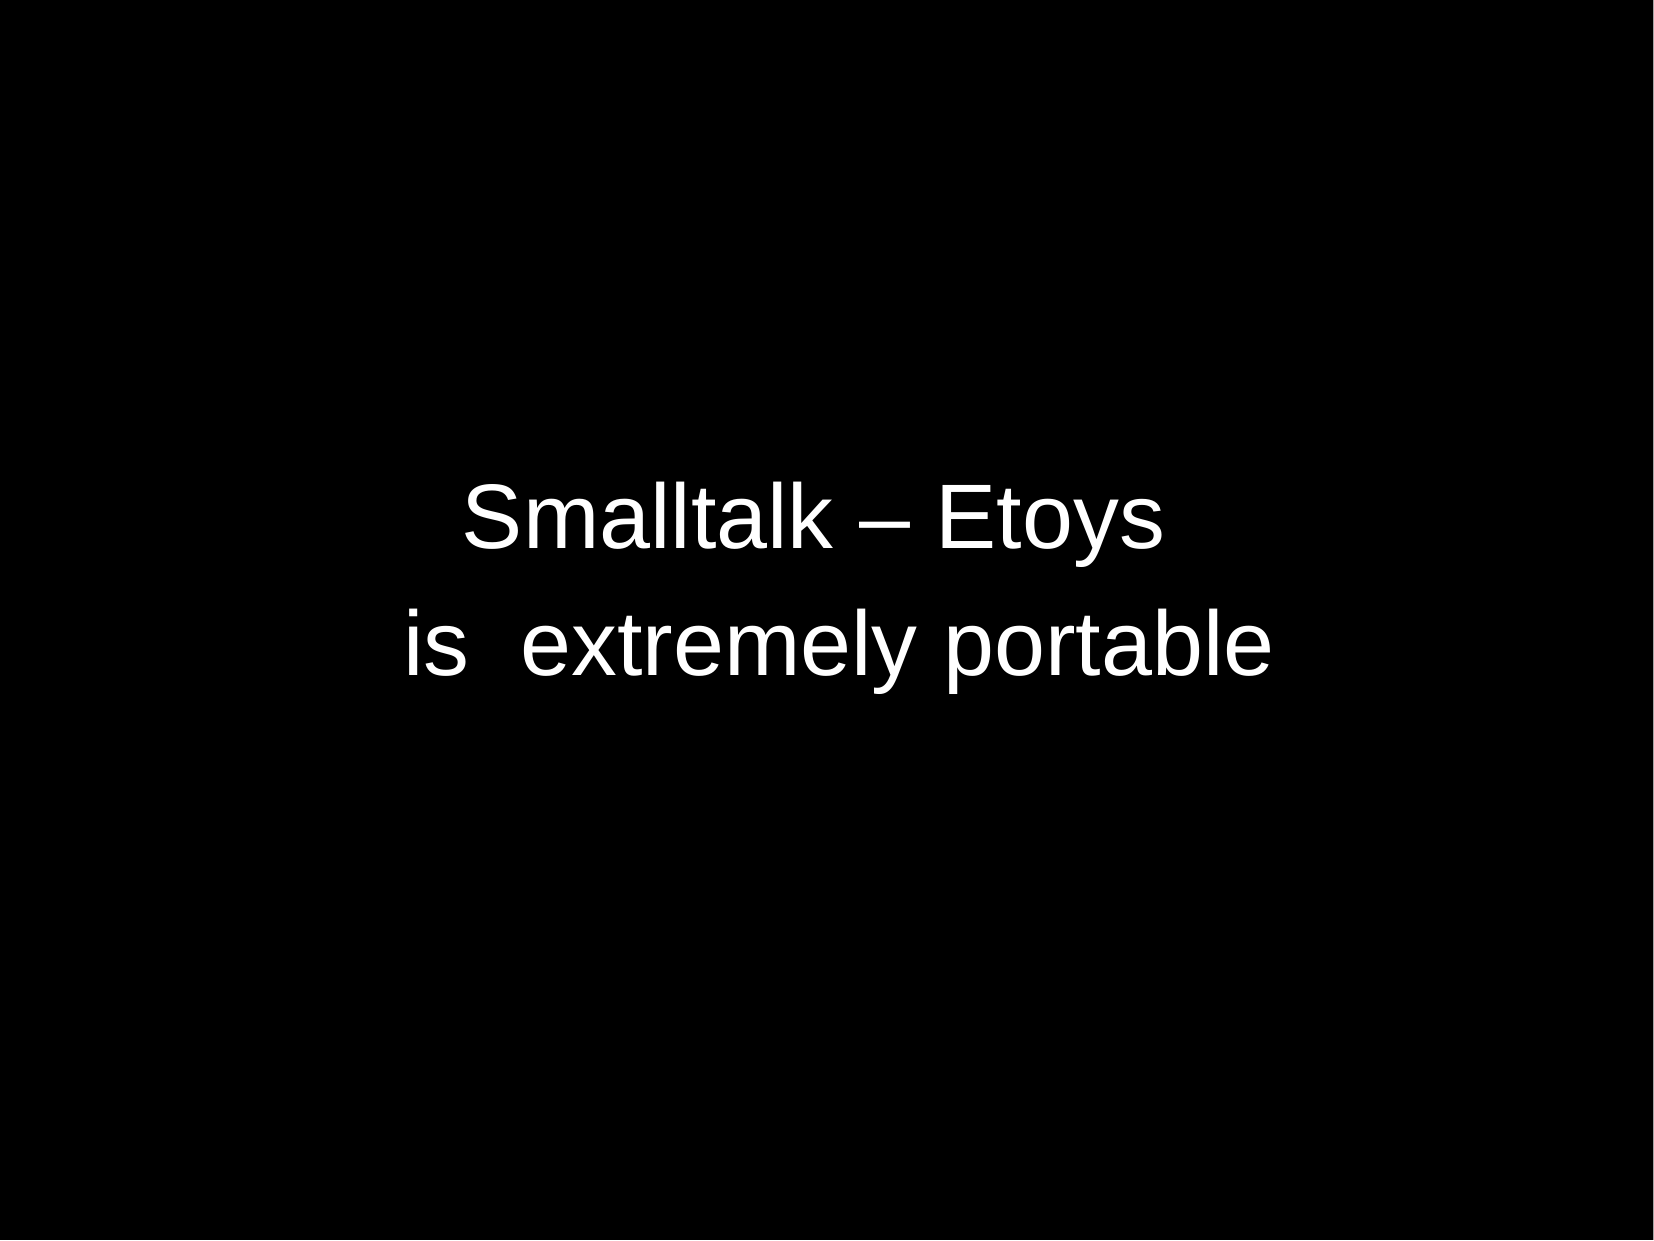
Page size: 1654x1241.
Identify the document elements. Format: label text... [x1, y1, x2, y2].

text_box Smalltalk – Etoys is extremely portable [88, 457, 1565, 783]
